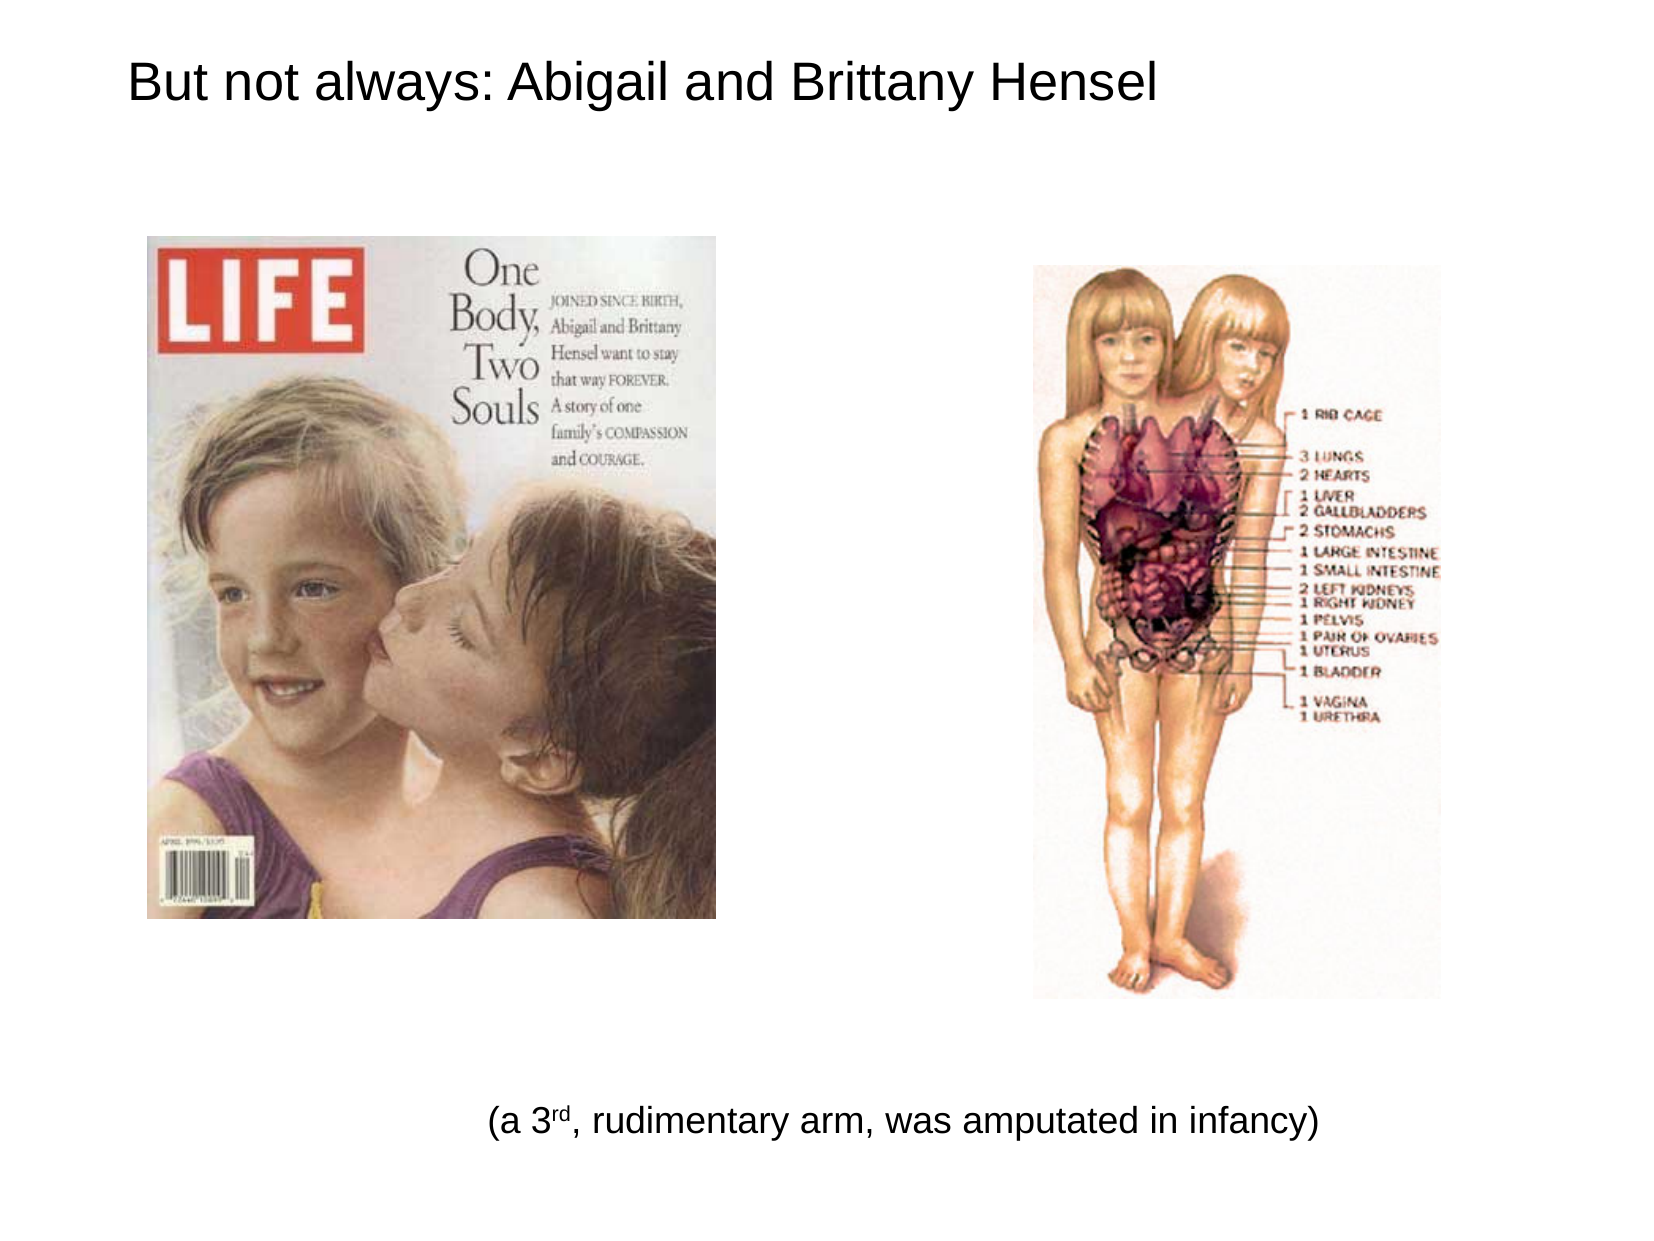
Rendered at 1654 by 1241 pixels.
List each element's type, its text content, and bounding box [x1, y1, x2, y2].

text_box (a 3rd, rudimentary arm, was amputated in infancy) [472, 1092, 1447, 1151]
picture [1033, 265, 1441, 999]
picture [147, 236, 716, 919]
text_box But not always: Abigail and Brittany Hensel [112, 44, 1294, 120]
